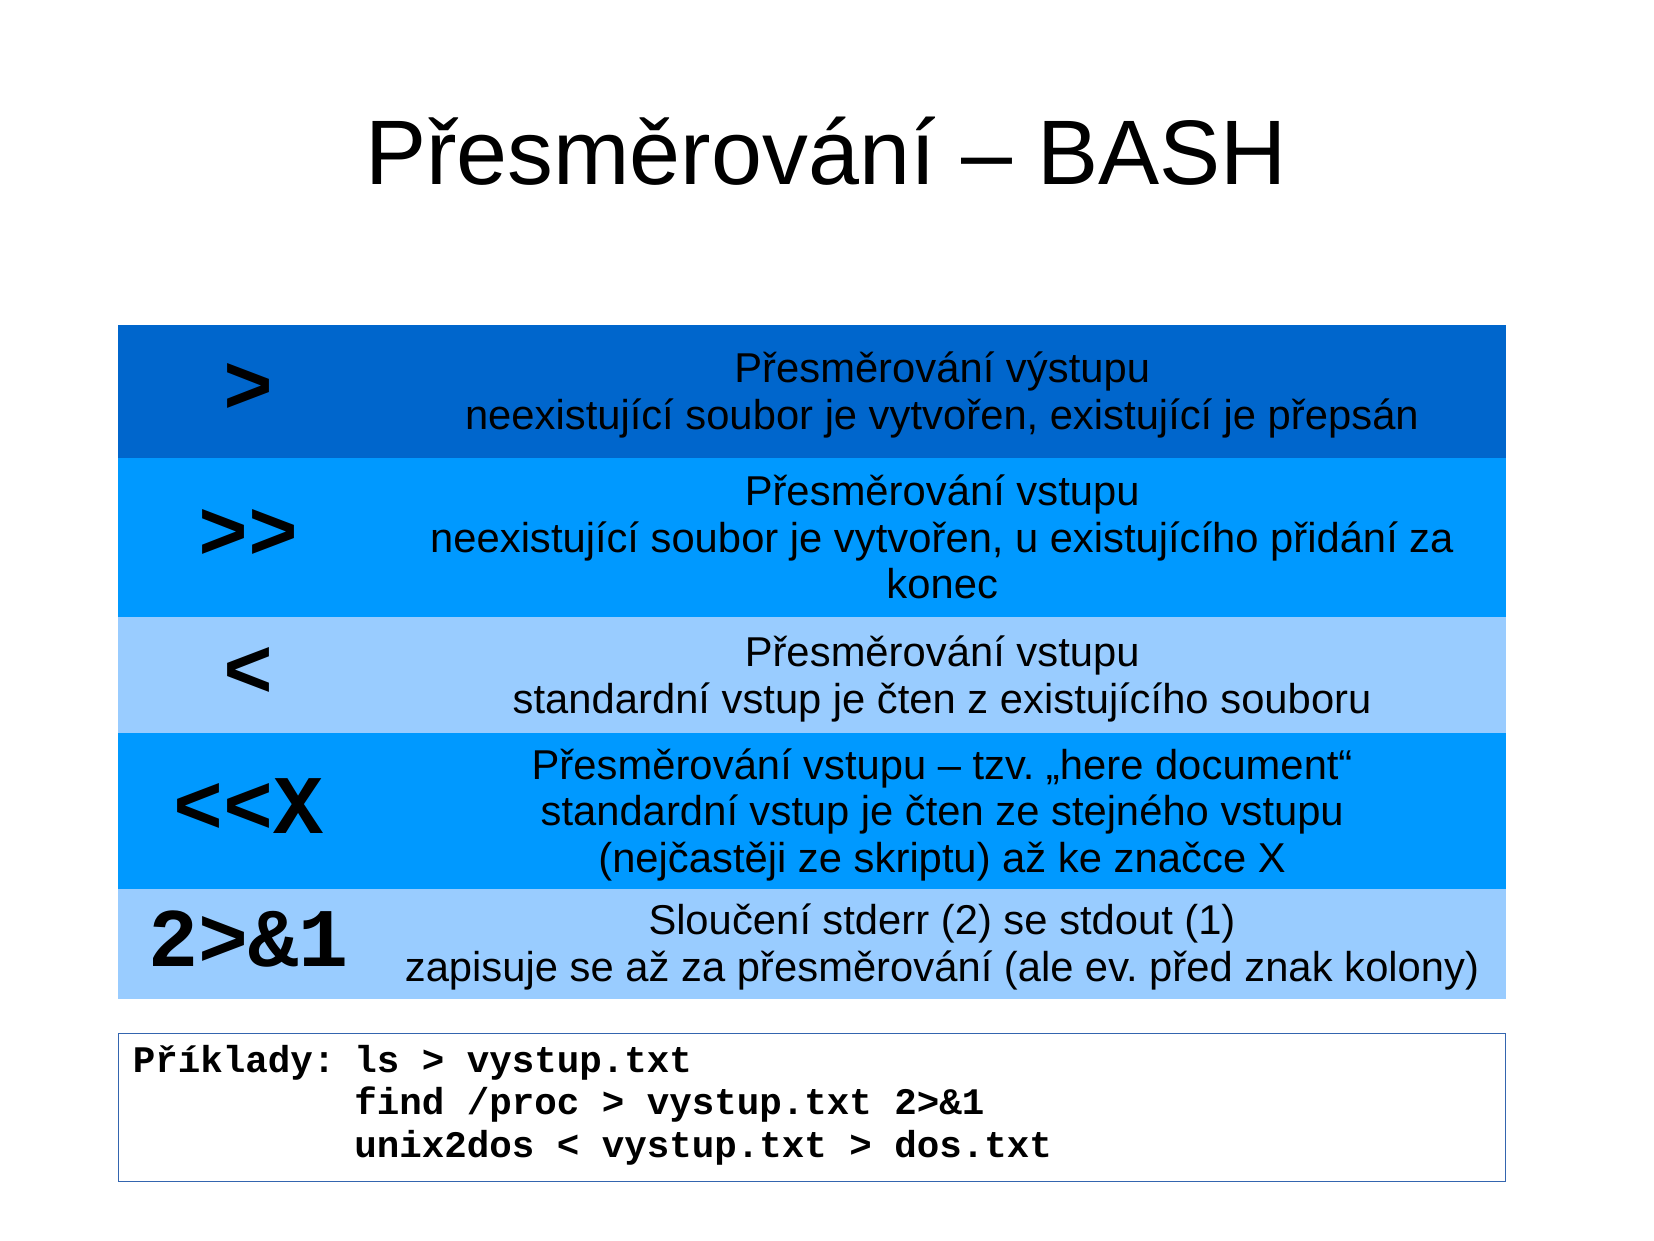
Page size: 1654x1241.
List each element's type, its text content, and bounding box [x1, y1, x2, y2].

table_cell Přesměrování vstupu standardní vstup je čten z existujícího souboru [379, 617, 1506, 733]
title Přesměrování – BASH [82, 56, 1571, 250]
table_cell Přesměrování vstupu – tzv. „here document“ standardní vstup je čten ze stejného vstupu (nejčastěji ze skriptu) až ke značce X [379, 733, 1506, 889]
table_cell Sloučení stderr (2) se stdout (1) zapisuje se až za přesměrování (ale ev. před znak kolony) [379, 889, 1506, 999]
table_header > [118, 325, 379, 458]
table_cell Přesměrování vstupu neexistující soubor je vytvořen, u existujícího přidání za konec [379, 458, 1506, 617]
table_cell 2>&1 [118, 889, 379, 999]
table_cell >> [118, 458, 379, 617]
table_cell <<X [118, 733, 379, 889]
table_cell < [118, 617, 379, 733]
text_box Příklady: ls > vystup.txt find /proc > vystup.txt 2>&1 unix2dos < vystup.txt > dos.txt [118, 1033, 1506, 1182]
table_header Přesměrování výstupu neexistující soubor je vytvořen, existující je přepsán [379, 325, 1506, 458]
